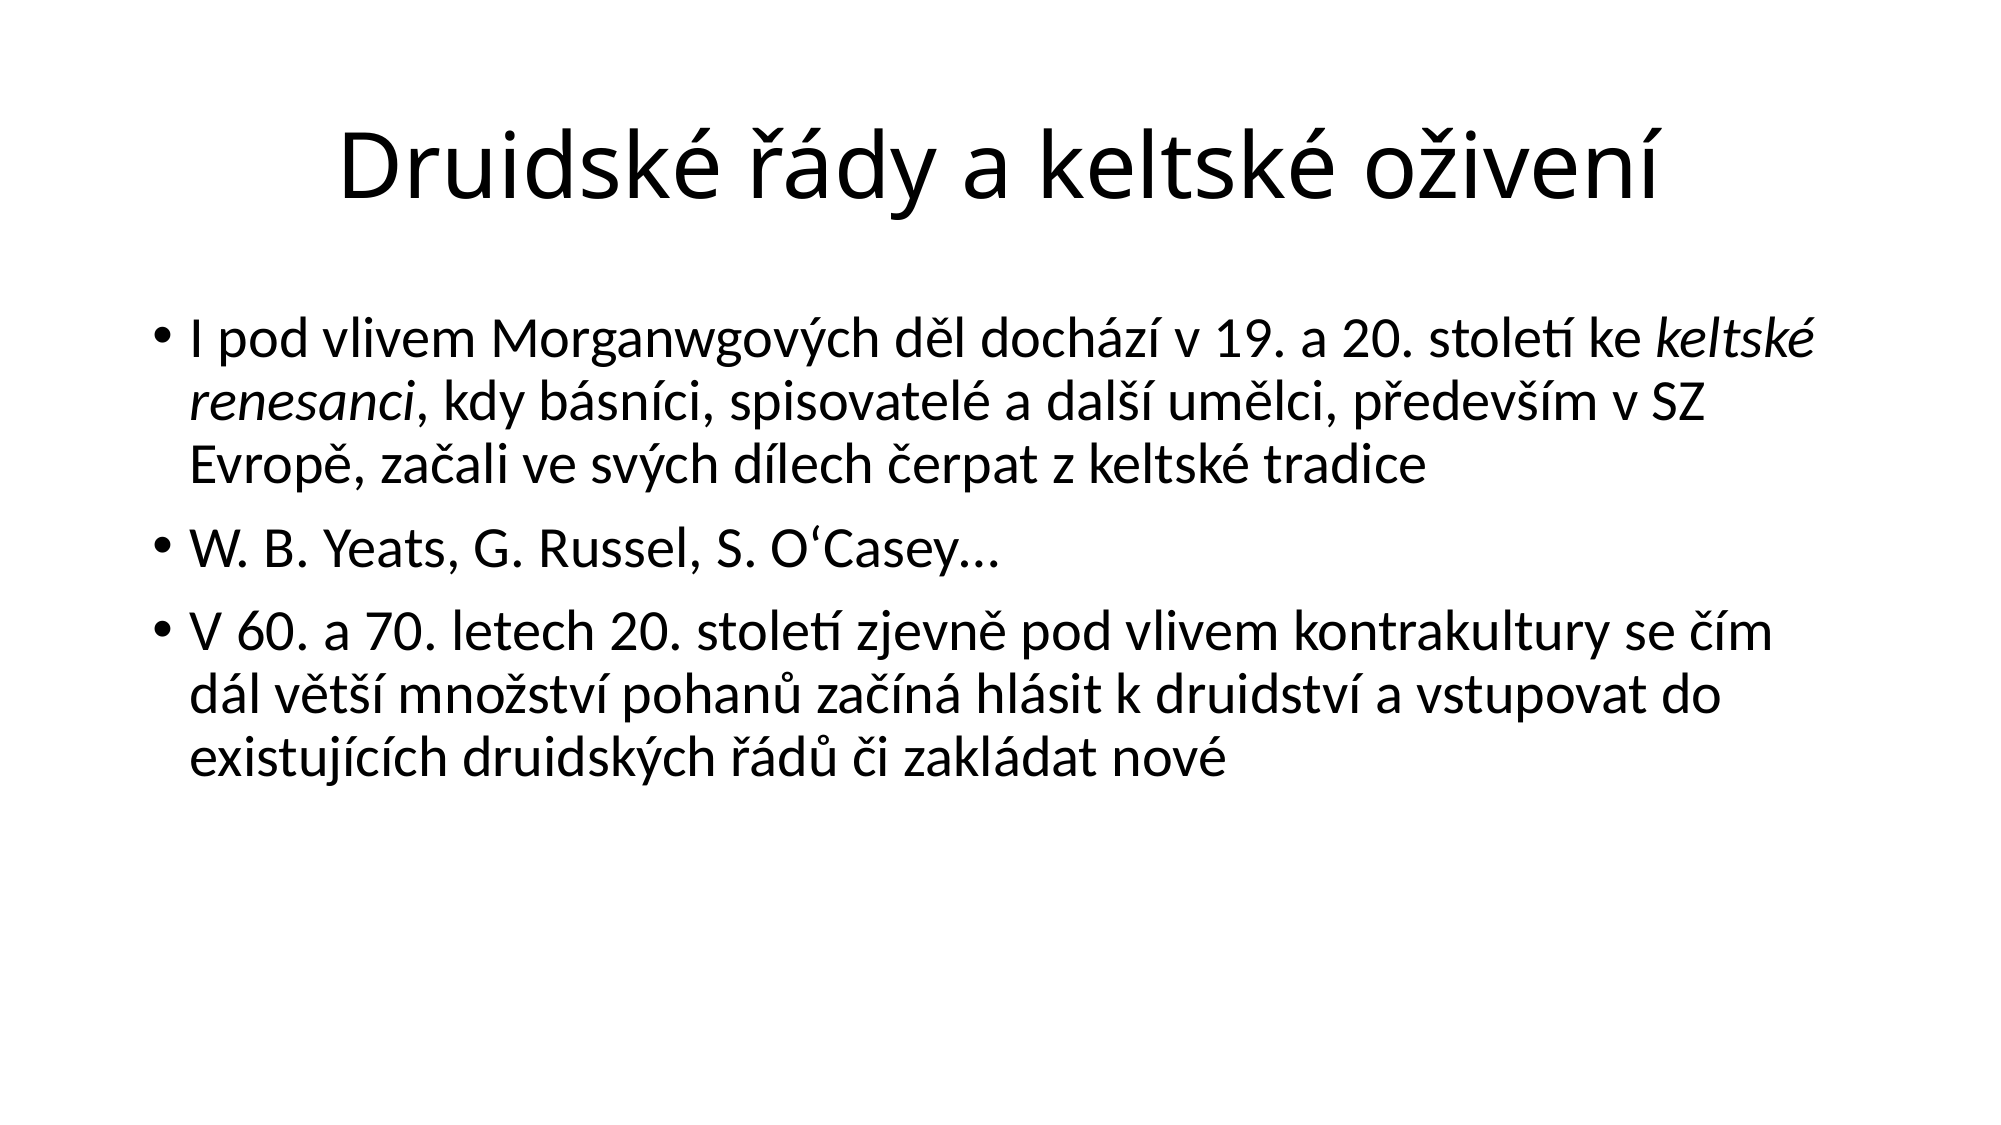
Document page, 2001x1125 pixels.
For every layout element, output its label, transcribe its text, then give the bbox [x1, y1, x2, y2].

title Druidské řády a keltské oživení [137, 59, 1863, 278]
list I pod vlivem Morganwgových děl dochází v 19. a 20. století ke keltské renesanci, kdy básníci, spisovatelé a další umělci, především v SZ Evropě, začali ve svých dílech čerpat z keltské tradice W. B. Yeats, G. Russel, S. O‘Casey… V 60. a 70. letech 20. století zjevně pod vlivem kontrakultury se čím dál větší množství pohanů začíná hlásit k druidství a vstupovat do existujících druidských řádů či zakládat nové [137, 299, 1863, 1014]
